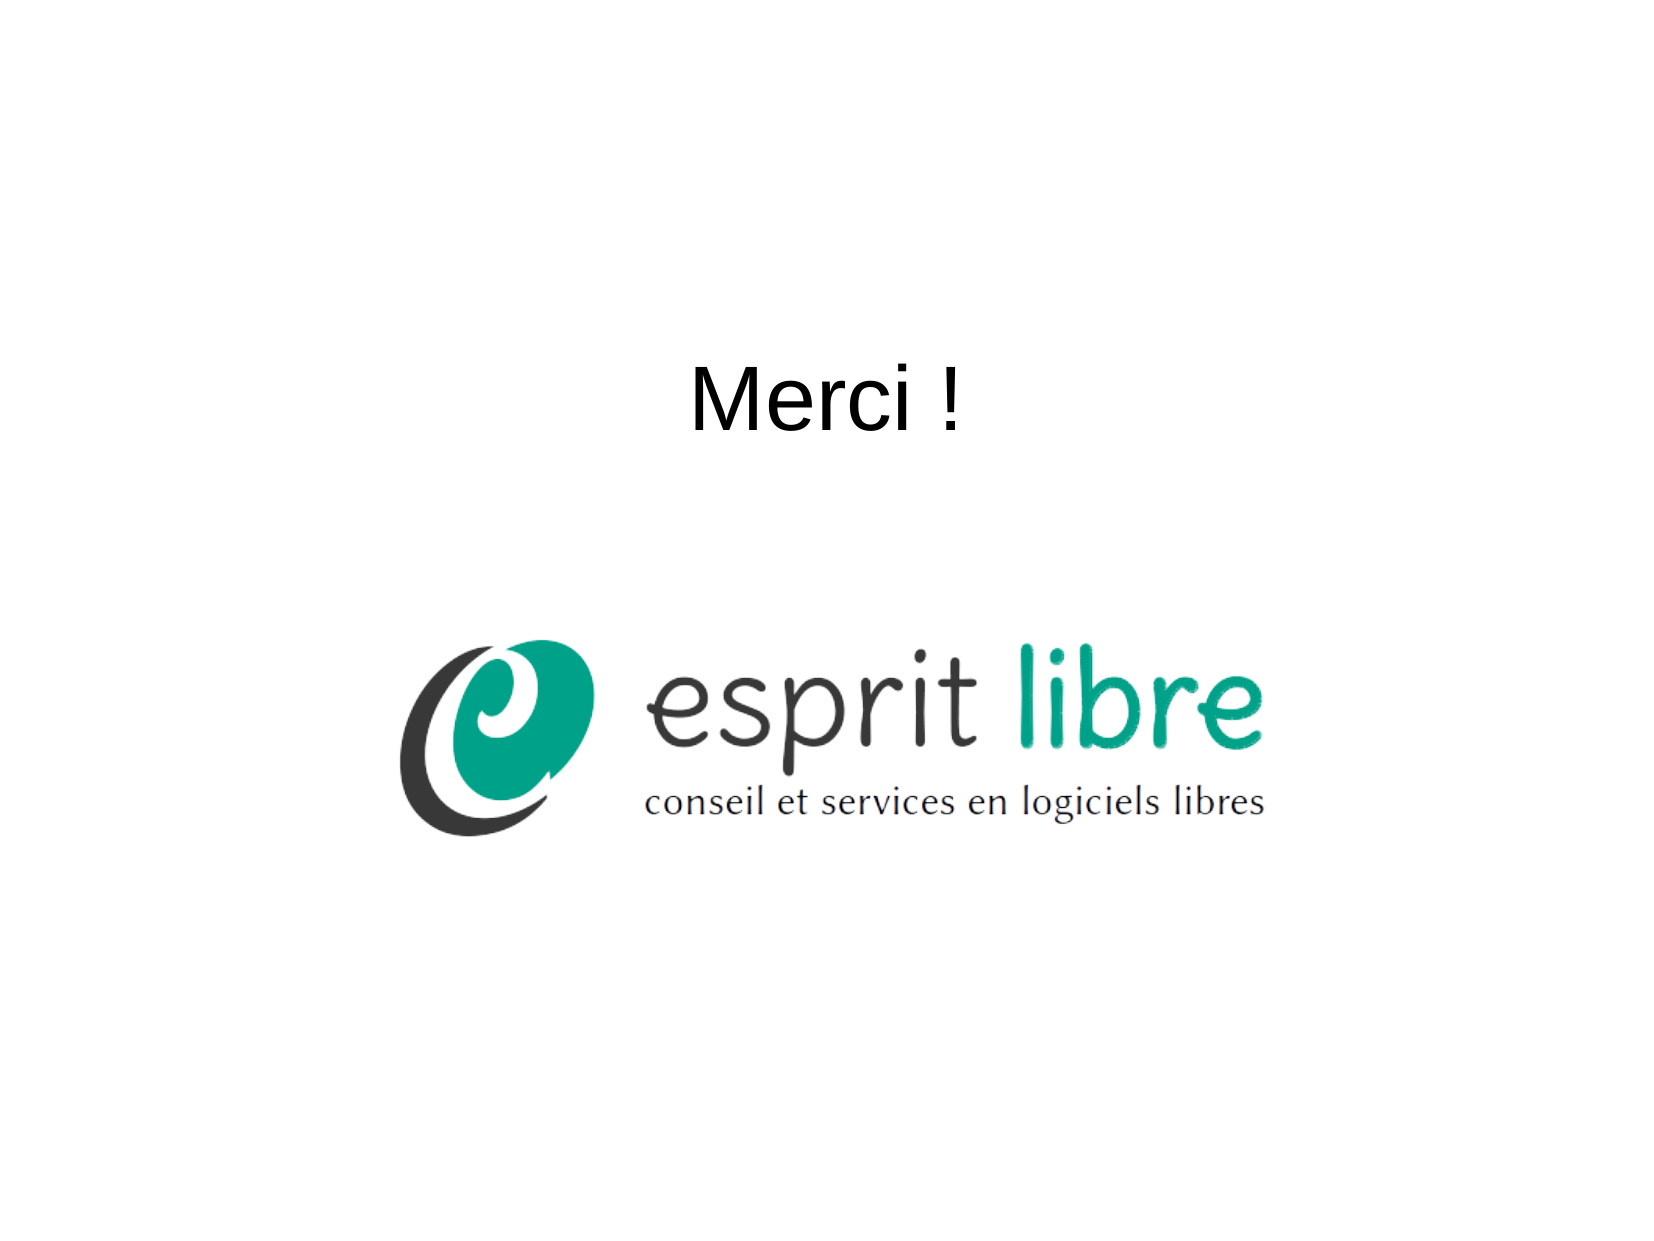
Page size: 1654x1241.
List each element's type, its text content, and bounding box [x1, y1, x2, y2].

title Merci ! [82, 295, 1571, 503]
picture [369, 637, 1288, 840]
